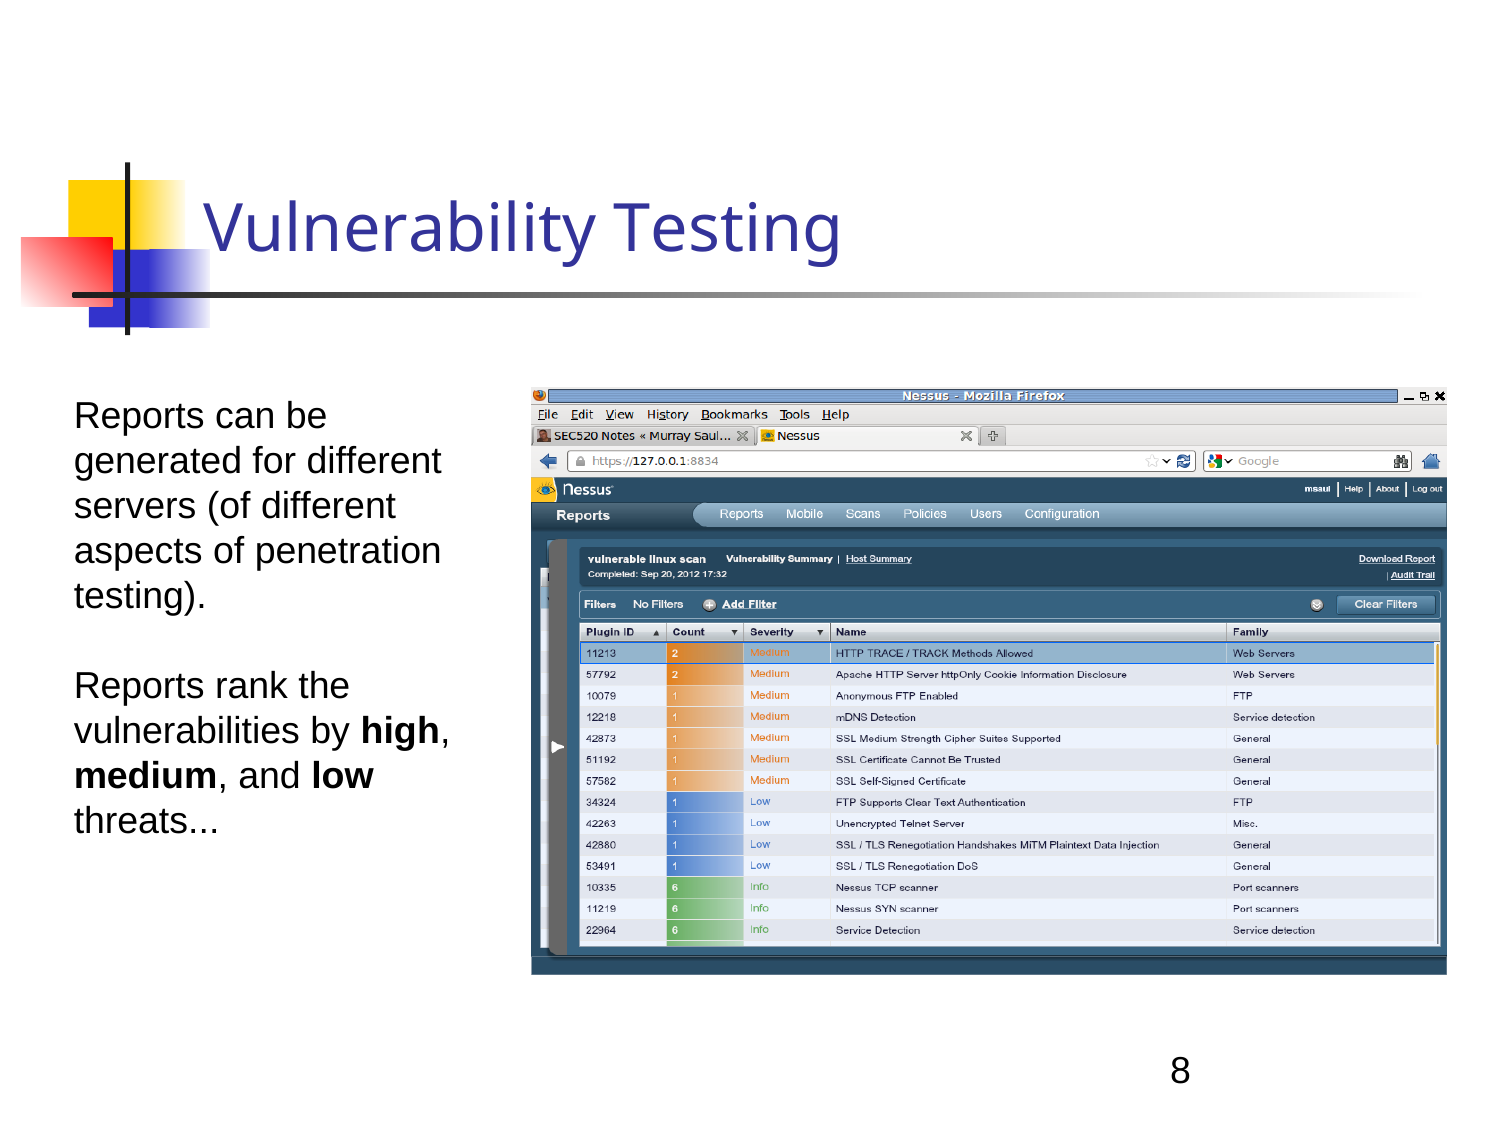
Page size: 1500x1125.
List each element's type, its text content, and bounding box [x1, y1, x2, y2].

title Vulnerability Testing [188, 35, 1468, 276]
picture [531, 387, 1447, 975]
text_box Reports can be generated for different servers (of different aspects of penetration testing). Reports rank the vulnerabilities by high, medium, and low threats... [59, 383, 502, 849]
